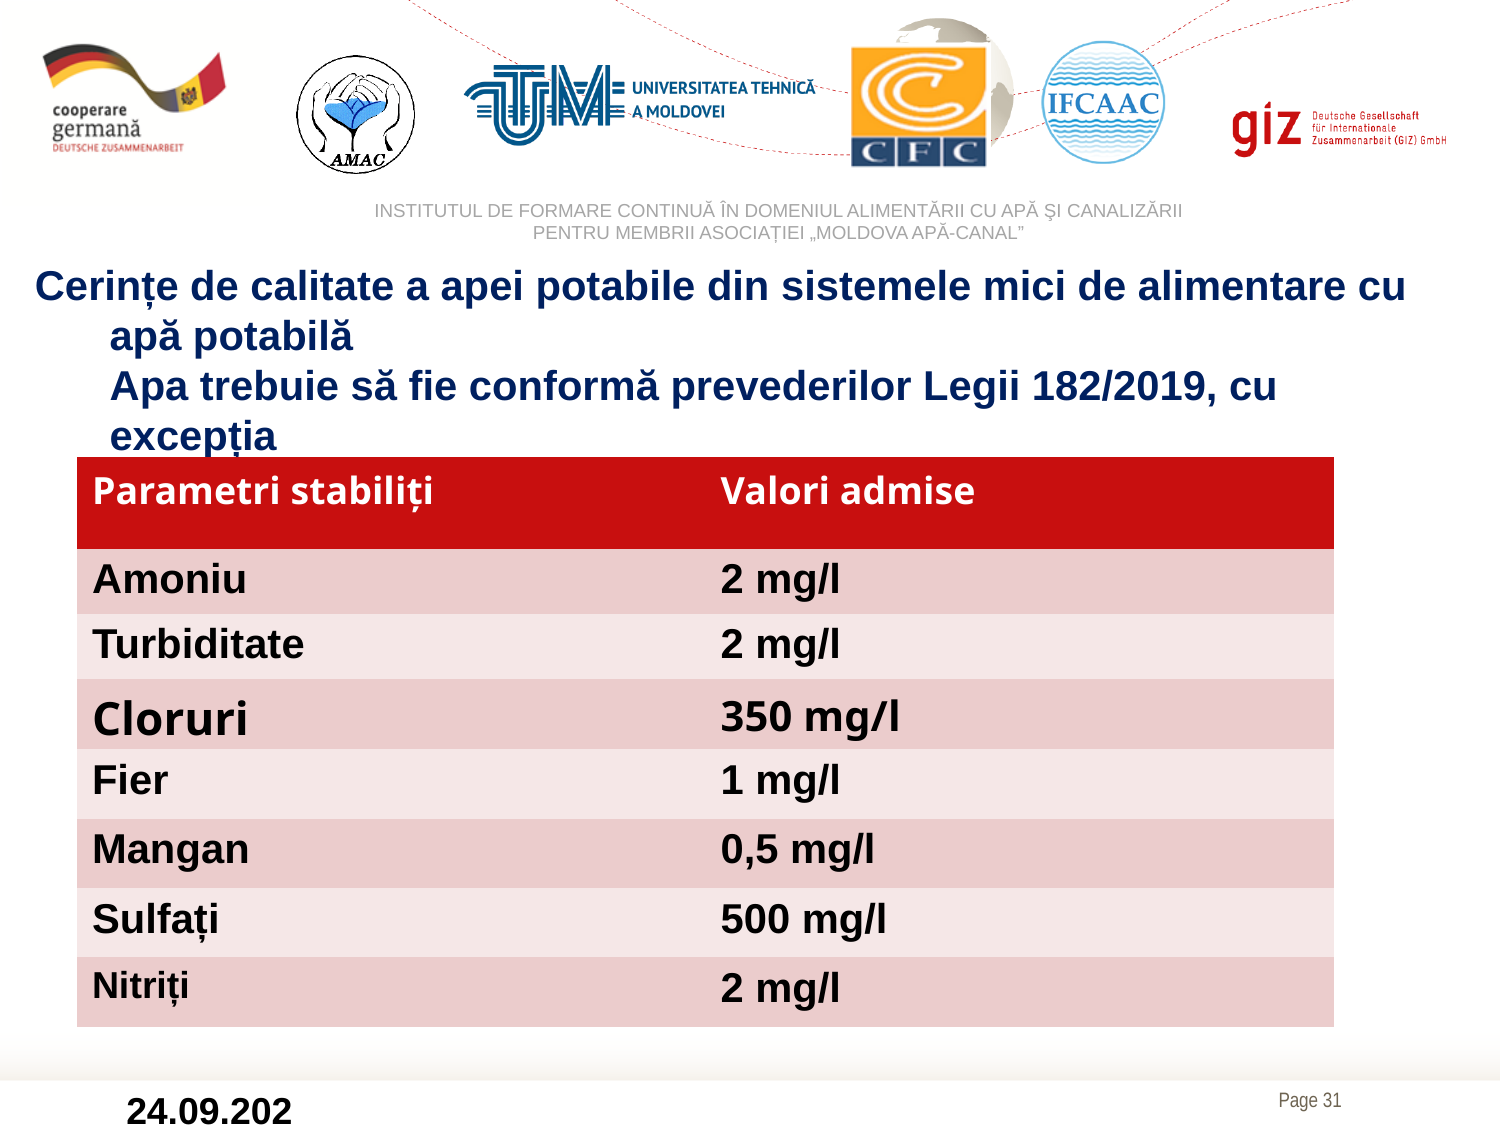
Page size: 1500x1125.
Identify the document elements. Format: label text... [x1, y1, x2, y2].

table_header Parametri stabiliţi [77, 457, 706, 549]
text_box INSTITUTUL DE FORMARE CONTINUĂ ÎN DOMENIUL ALIMENTĂRII CU APĂ ŞI CANALIZĂRII PENTRU MEMBRII ASOCIAȚIEI „MOLDOVA APĂ-CANAL” [190, 170, 1366, 251]
table_header Valori admise [706, 457, 1334, 549]
table_cell 2 mg/l [706, 614, 1334, 679]
table_cell 500 mg/l [706, 888, 1334, 957]
table_cell Amoniu [77, 549, 706, 614]
table_cell Mangan [77, 819, 706, 888]
table_cell 2 mg/l [706, 957, 1334, 1027]
table_cell Turbiditate [77, 614, 706, 679]
slide_number 14.07.2021 [111, 1079, 324, 1120]
table_cell Nitriți [77, 957, 706, 1027]
picture [0, 959, 1500, 1081]
table_cell 1 mg/l [706, 749, 1334, 819]
table_cell 0,5 mg/l [706, 819, 1334, 888]
table_cell 350 mg/l [706, 679, 1334, 749]
table_cell Sulfați [77, 888, 706, 957]
table_cell 2 mg/l [706, 549, 1334, 614]
table_cell Fier [77, 749, 706, 819]
title Cerințe de calitate a apei potabile din sistemele mici de alimentare cu apă potabilă Apa trebuie să fie conformă prevederilor Legii 182/2019, cu excepția [19, 251, 1470, 976]
table_cell Cloruri [77, 679, 706, 749]
picture [0, 0, 1500, 206]
